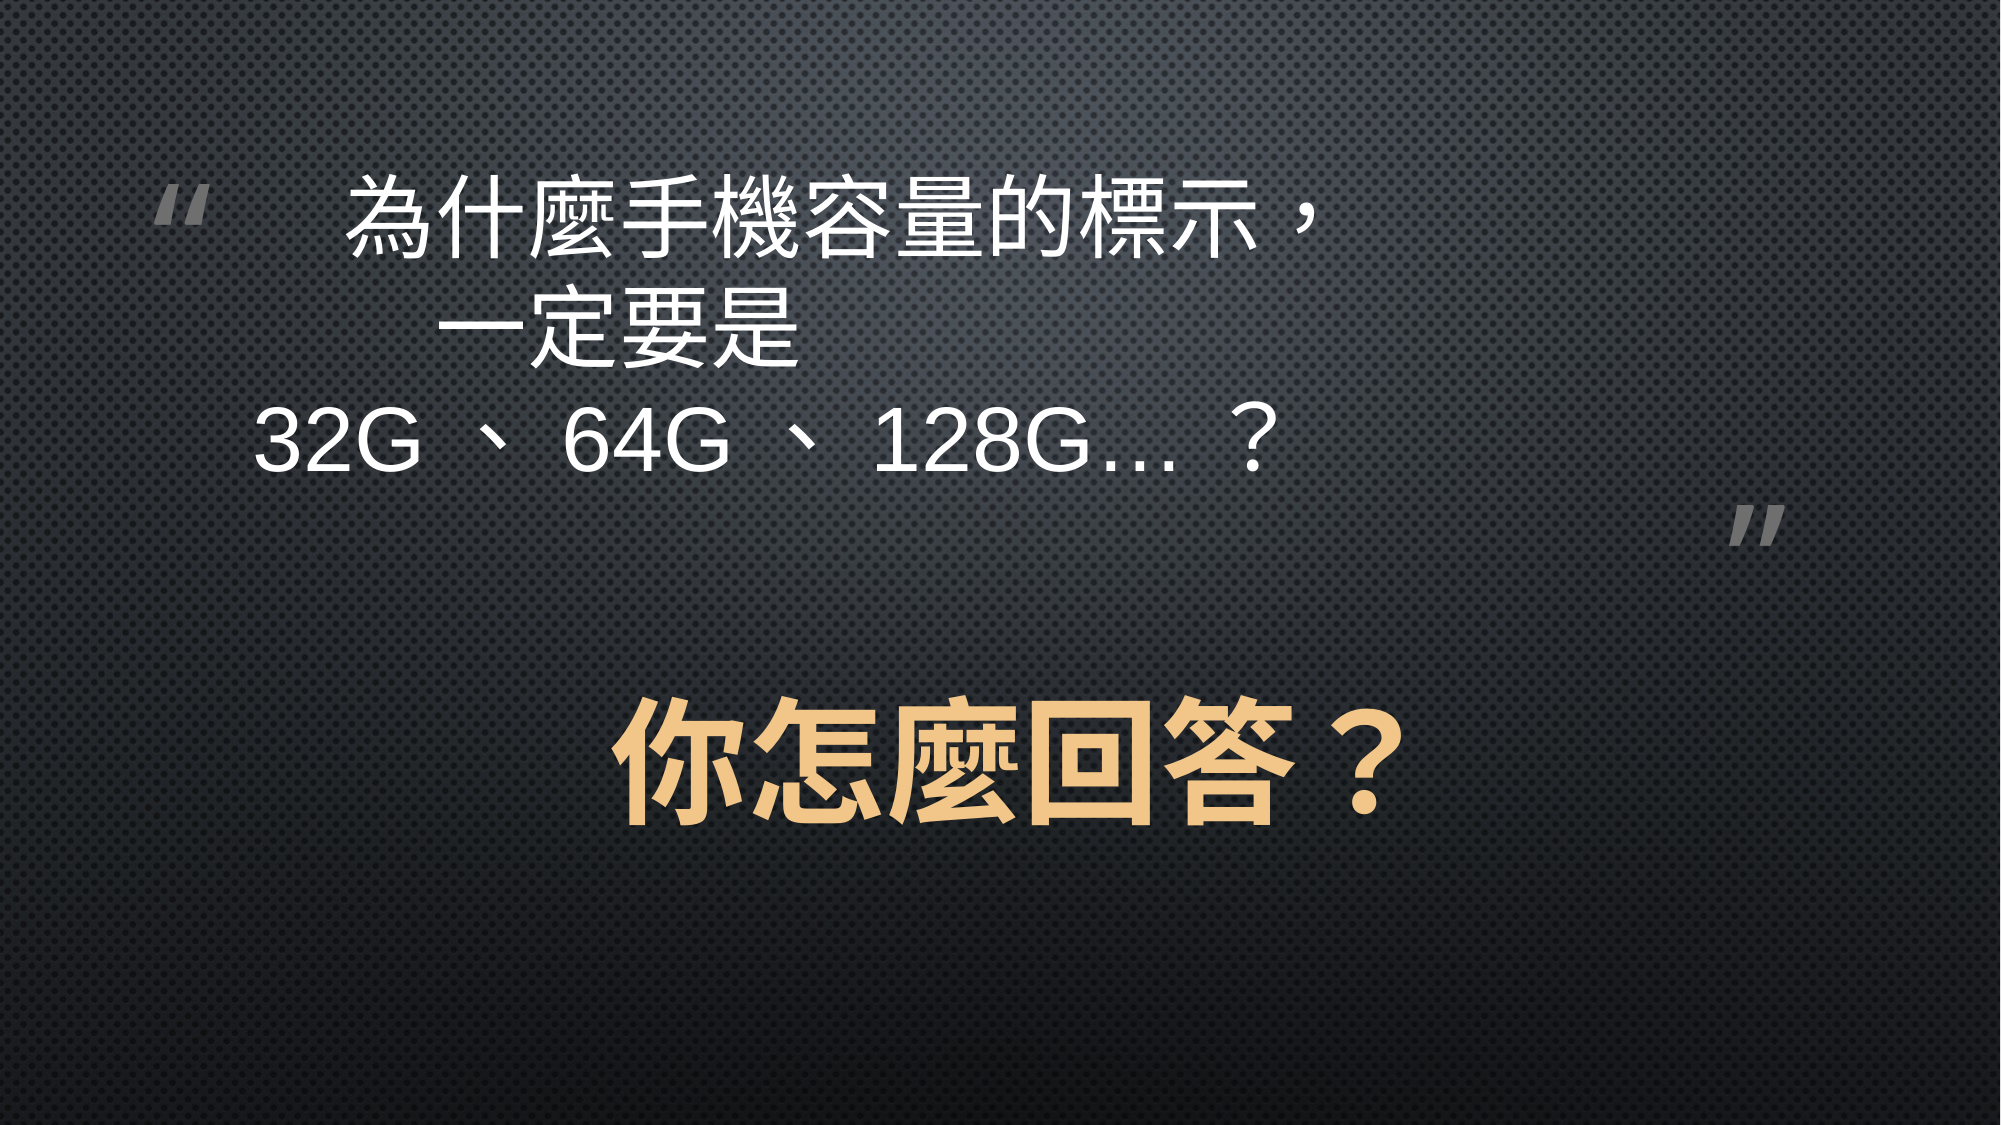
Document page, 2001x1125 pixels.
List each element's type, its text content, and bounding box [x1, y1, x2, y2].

list 你怎麼回答？ [187, 664, 1813, 854]
title 為什麼手機容量的標示， 一定要是32G、64G、128G…？ [237, 99, 1763, 550]
